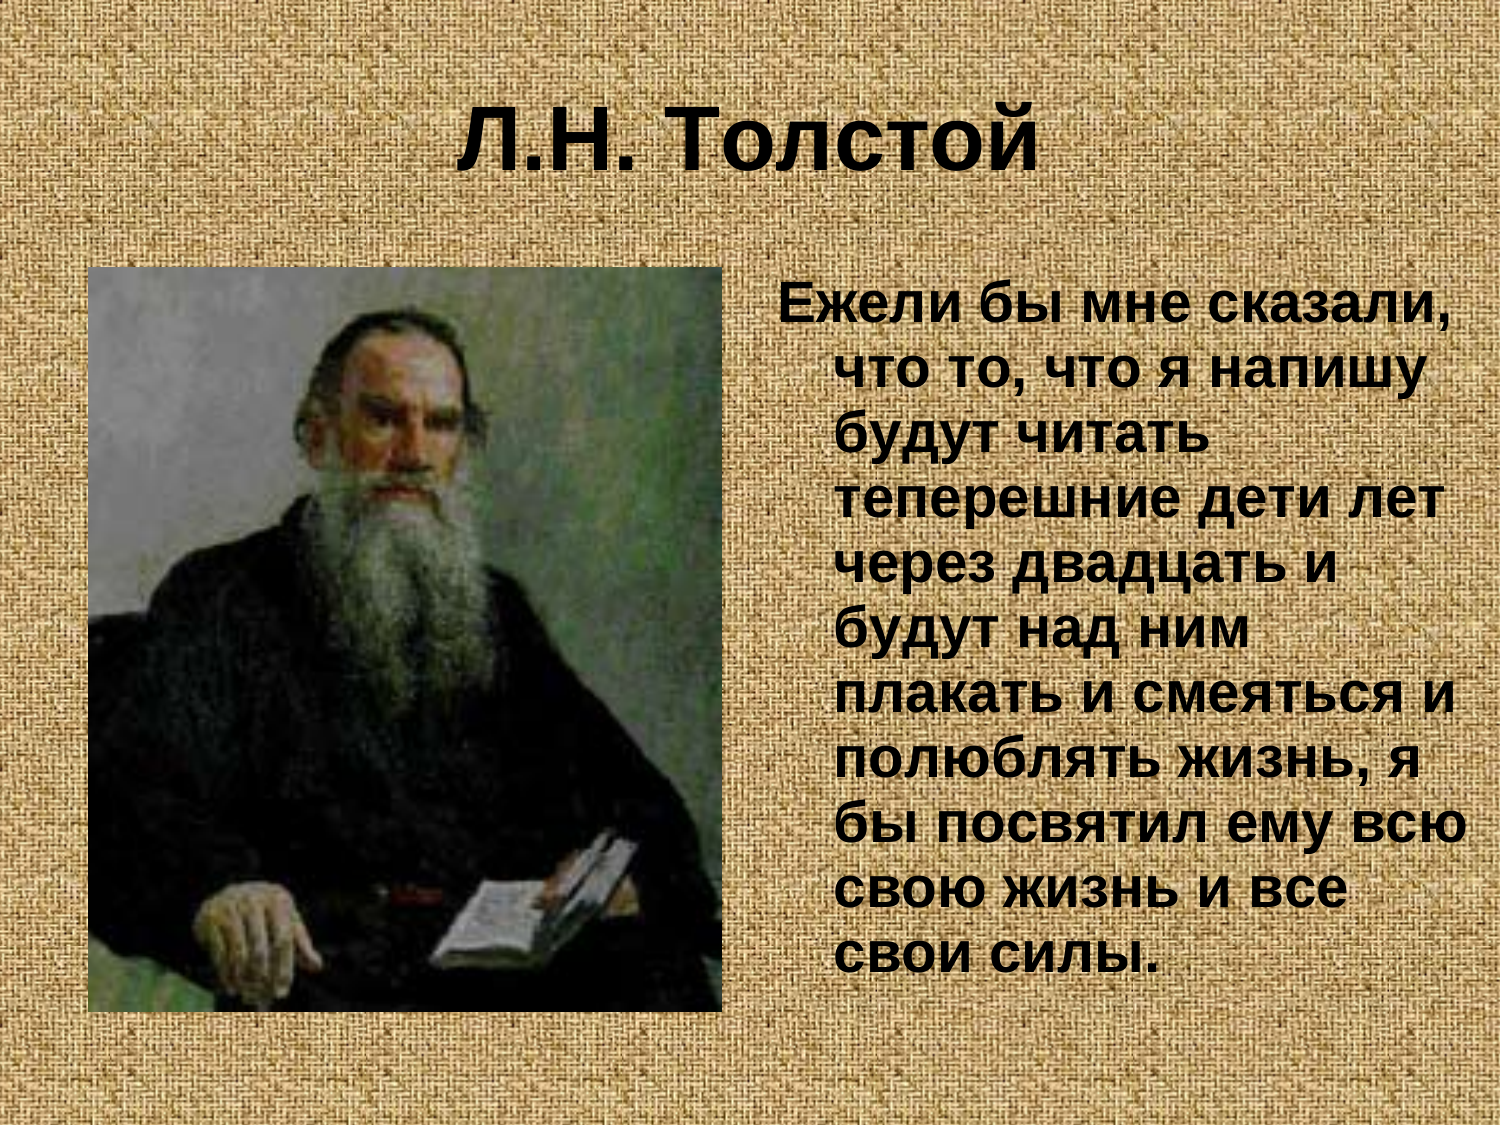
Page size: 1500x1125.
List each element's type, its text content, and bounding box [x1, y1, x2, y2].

title Л.Н. Толстой [75, 45, 1426, 233]
picture [0, 0, 1500, 1125]
text_box [88, 267, 722, 1012]
list Ежели бы мне сказали, что то, что я напишу будут читать теперешние дети лет через двадцать и будут над ним плакать и смеяться и полюблять жизнь, я бы посвятил ему всю свою жизнь и все свои силы. [762, 262, 1500, 1059]
